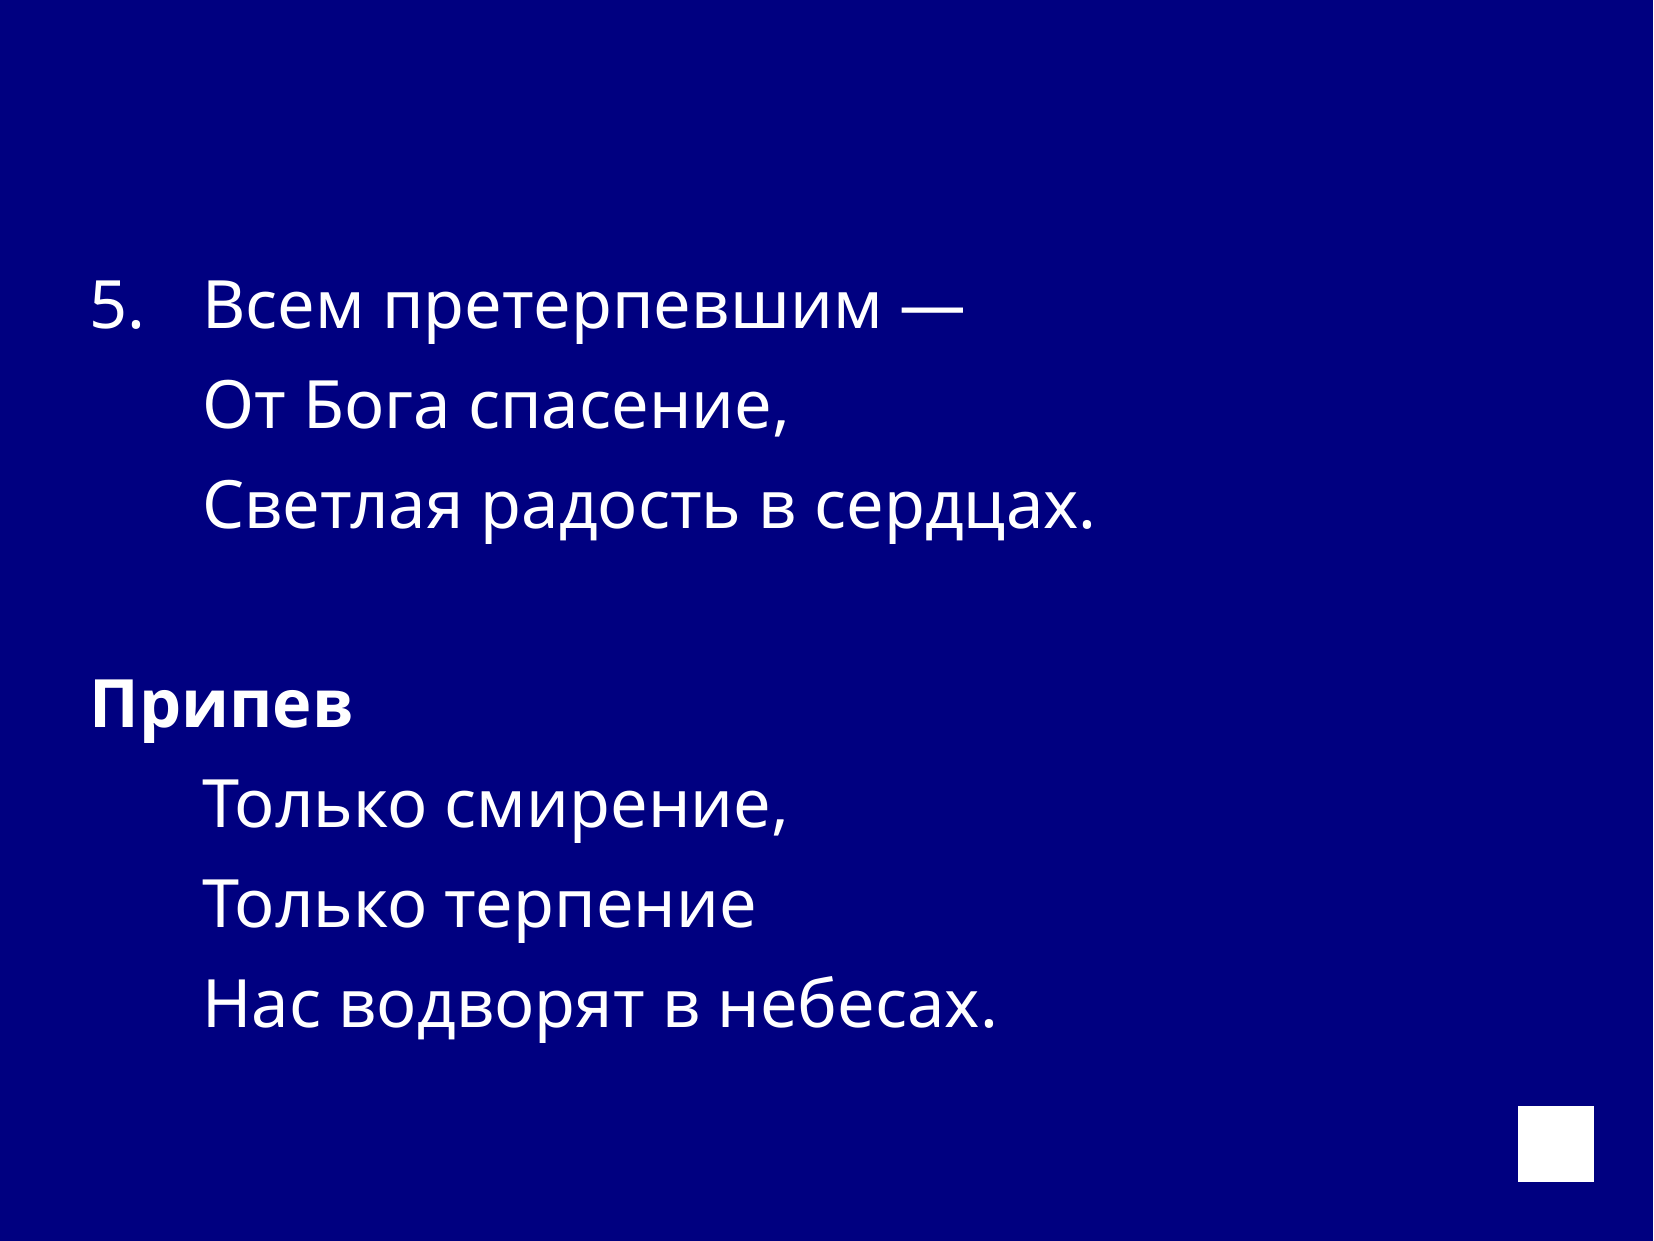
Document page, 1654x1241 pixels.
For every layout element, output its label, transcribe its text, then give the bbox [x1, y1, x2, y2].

text_box 5. Всем претерпевшим — От Бога спасение, Светлая радость в сердцах. Припев Только смирение, Только терпение Нас водворят в небесах. [75, 150, 1576, 1163]
text_box [1518, 1106, 1594, 1182]
